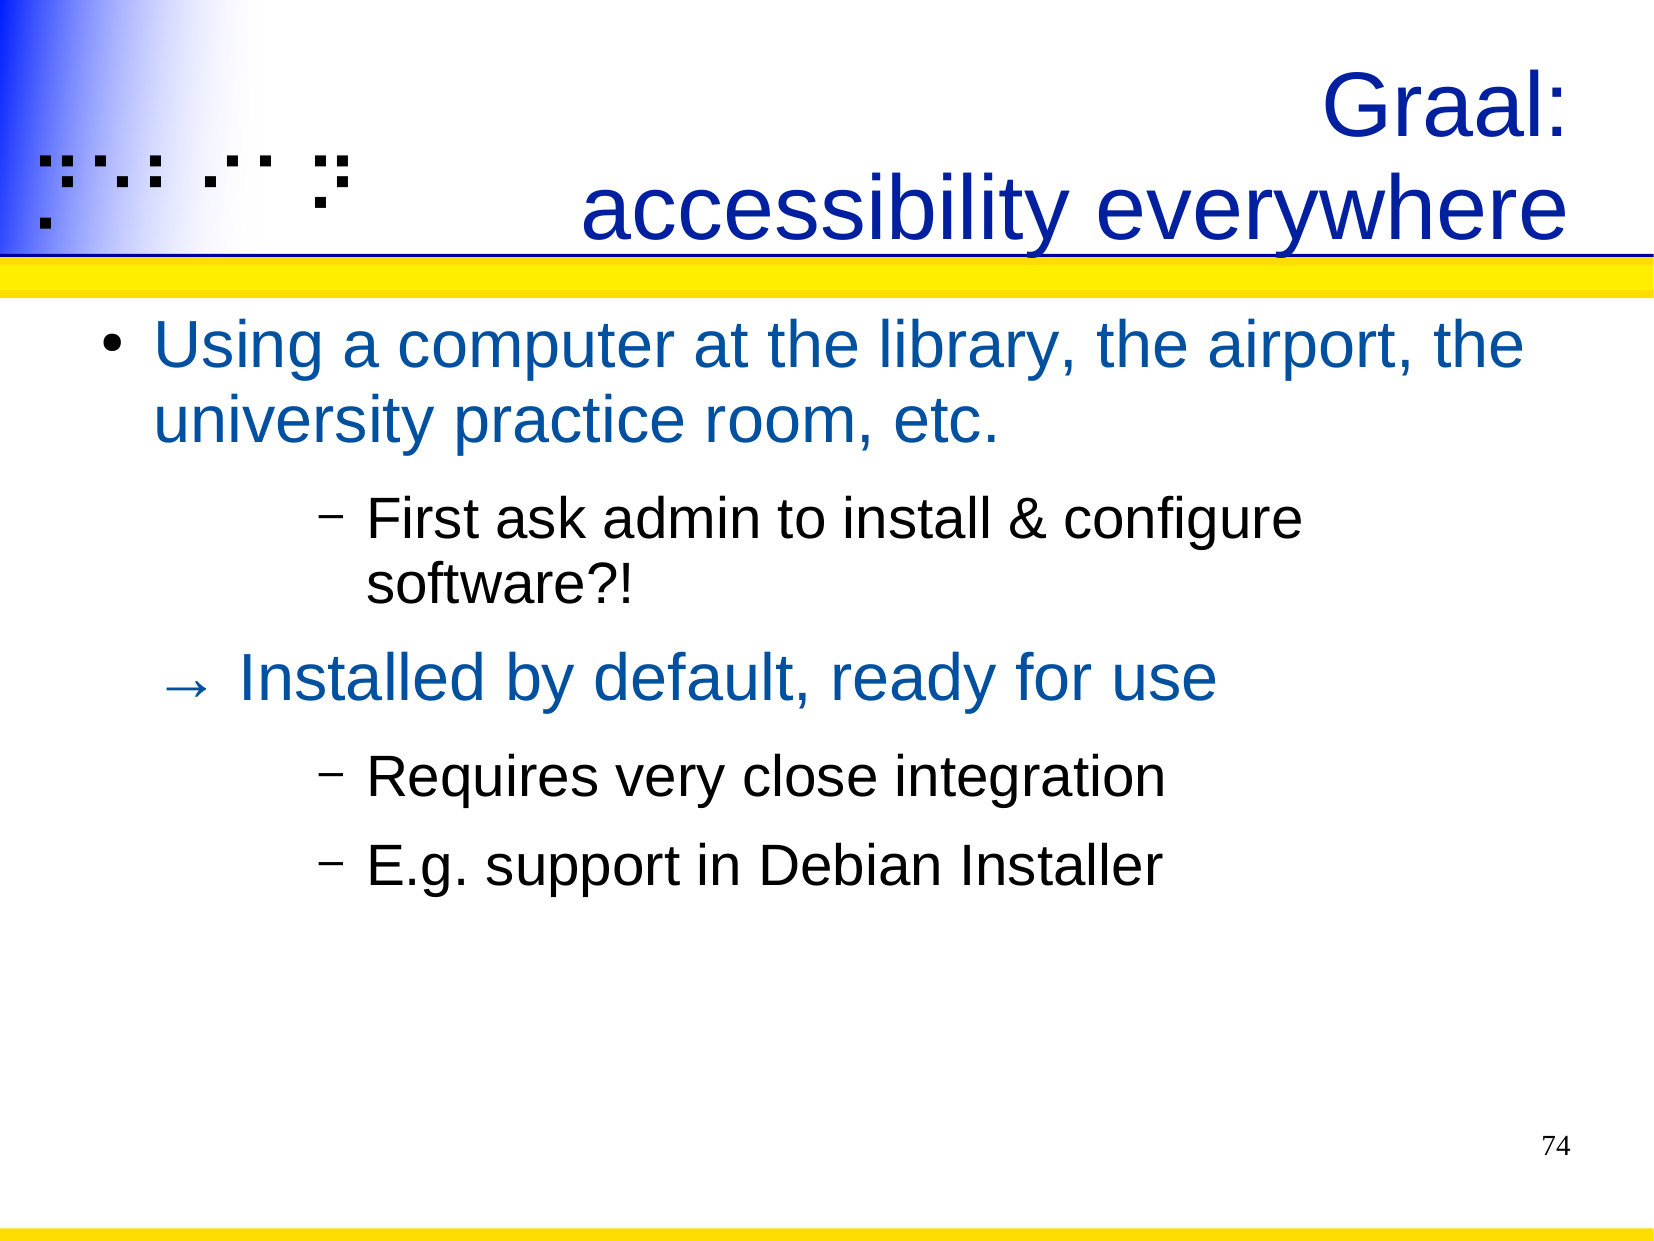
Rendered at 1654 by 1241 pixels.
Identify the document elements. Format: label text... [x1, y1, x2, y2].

title Graal: accessibility everywhere [372, 53, 1571, 259]
list Using a computer at the library, the airport, the university practice room, etc. First ask admin to install & configure software?! → Installed by default, ready for use Requires very close integration E.g. support in Debian Installer [82, 307, 1571, 1126]
